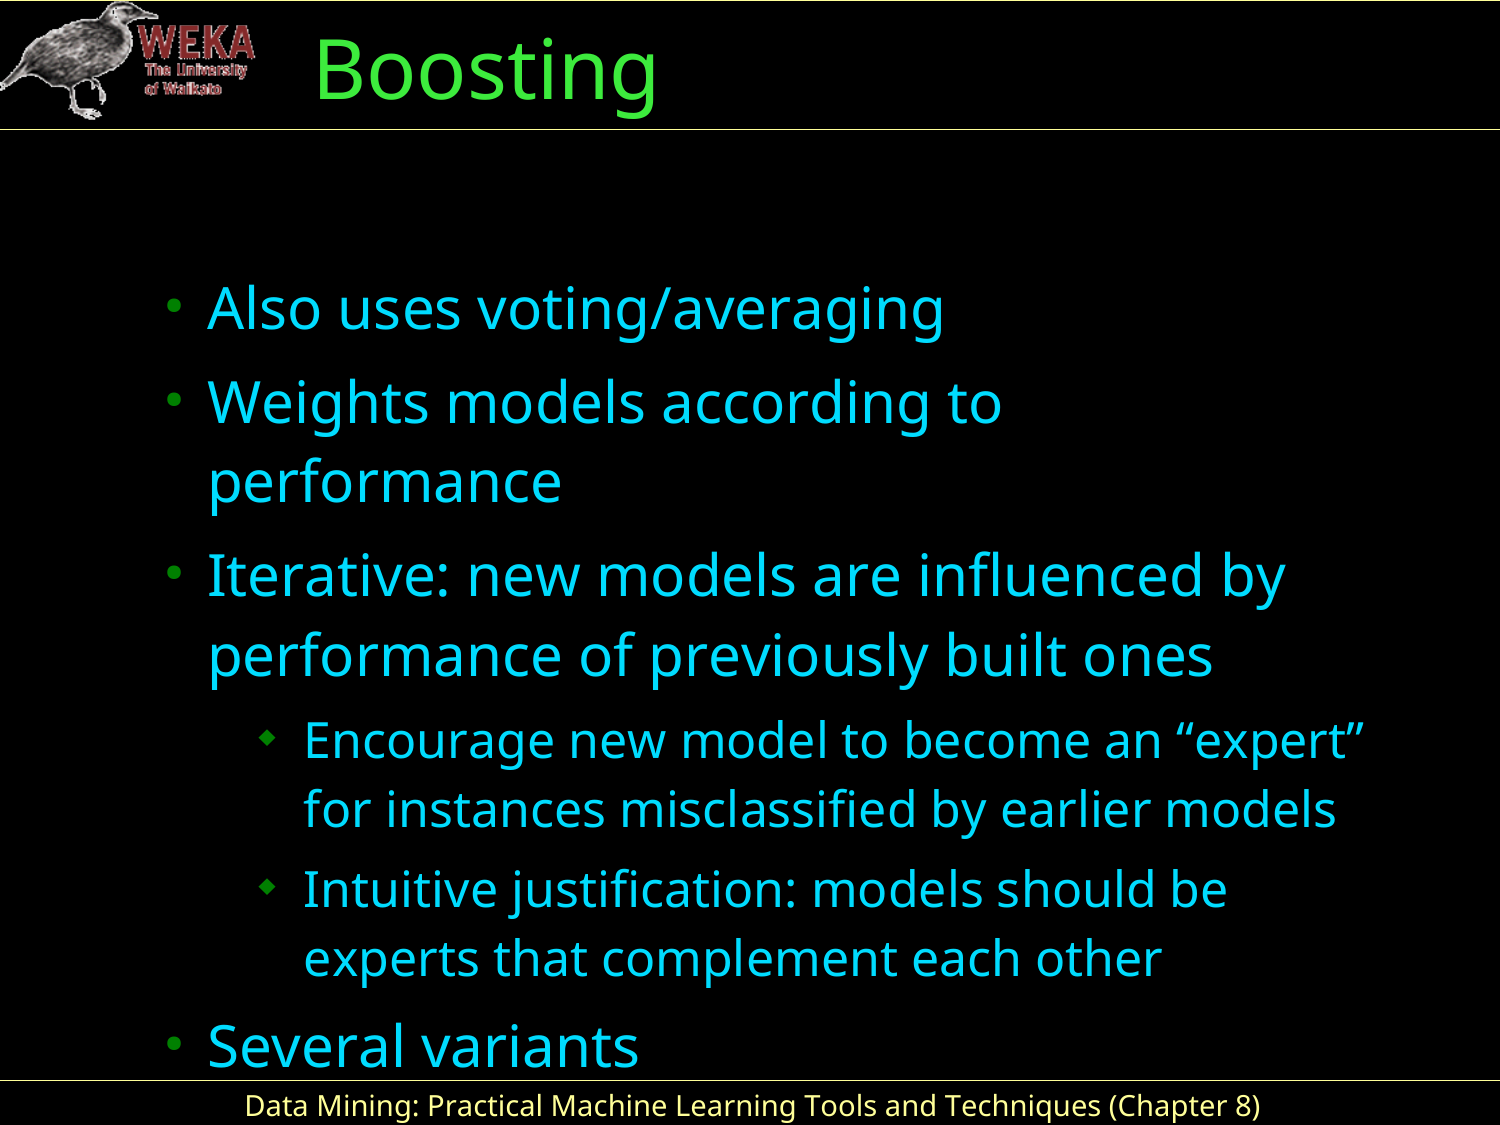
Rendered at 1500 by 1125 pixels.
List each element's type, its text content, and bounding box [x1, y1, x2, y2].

text_box Also uses voting/averaging Weights models according to performance Iterative: new models are influenced by performance of previously built ones Encourage new model to become an “expert” for instances misclassified by earlier models Intuitive justification: models should be experts that complement each other Several variants [149, 260, 1388, 936]
picture [0, 1, 266, 129]
title Boosting [297, 0, 1500, 148]
